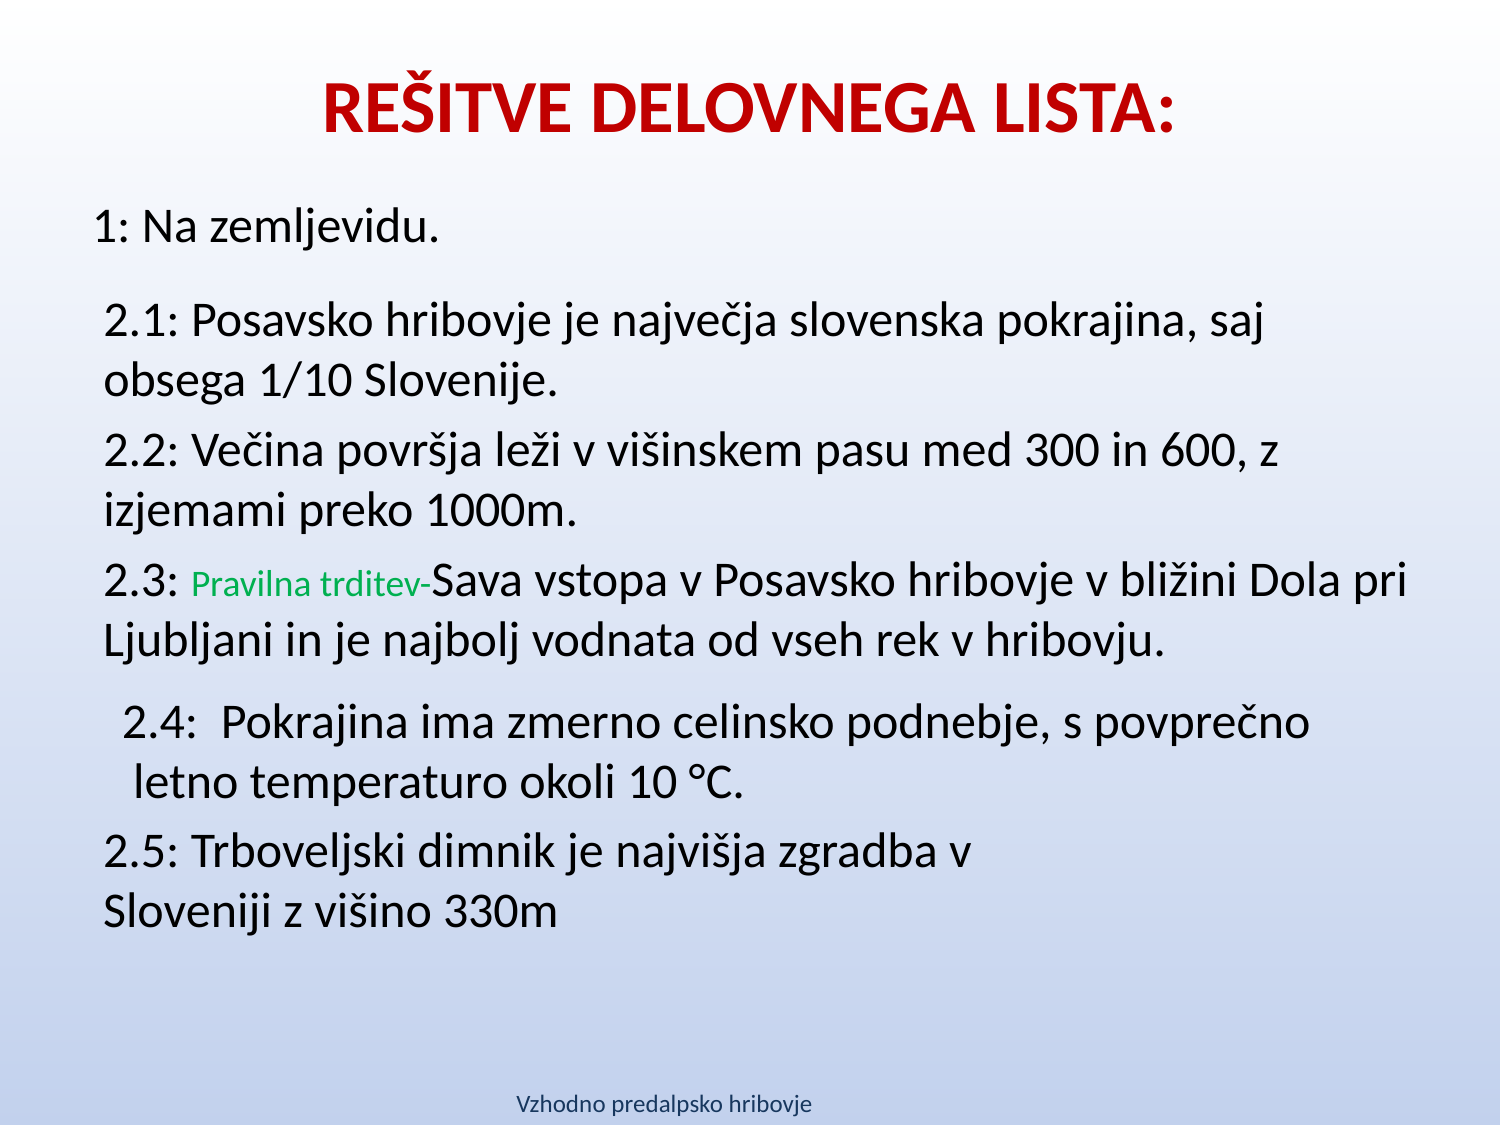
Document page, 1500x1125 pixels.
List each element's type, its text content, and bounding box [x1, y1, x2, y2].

title Rešitve delovnega lista: [75, 45, 1425, 161]
text_box Vzhodno predalpsko hribovje [501, 1079, 904, 1125]
list 1: Na zemljevidu. [76, 184, 502, 279]
text_box 2.3: Pravilna trditev-Sava vstopa v Posavsko hribovje v bližini Dola pri Ljubljani in je najbolj vodnata od vseh rek v hribovju. [88, 538, 1459, 674]
text_box 2.1: Posavsko hribovje je največja slovenska pokrajina, saj obsega 1/10 Slovenije. [88, 278, 1365, 408]
text_box 2.4: Pokrajina ima zmerno celinsko podnebje, s povprečno letno temperaturo okoli 10 °C. [107, 680, 1326, 816]
text_box 2.2: Večina površja leži v višinskem pasu med 300 in 600, z izjemami preko 1000m. [88, 408, 1400, 538]
text_box 2.5: Trboveljski dimnik je najvišja zgradba v Sloveniji z višino 330m [88, 810, 1152, 946]
